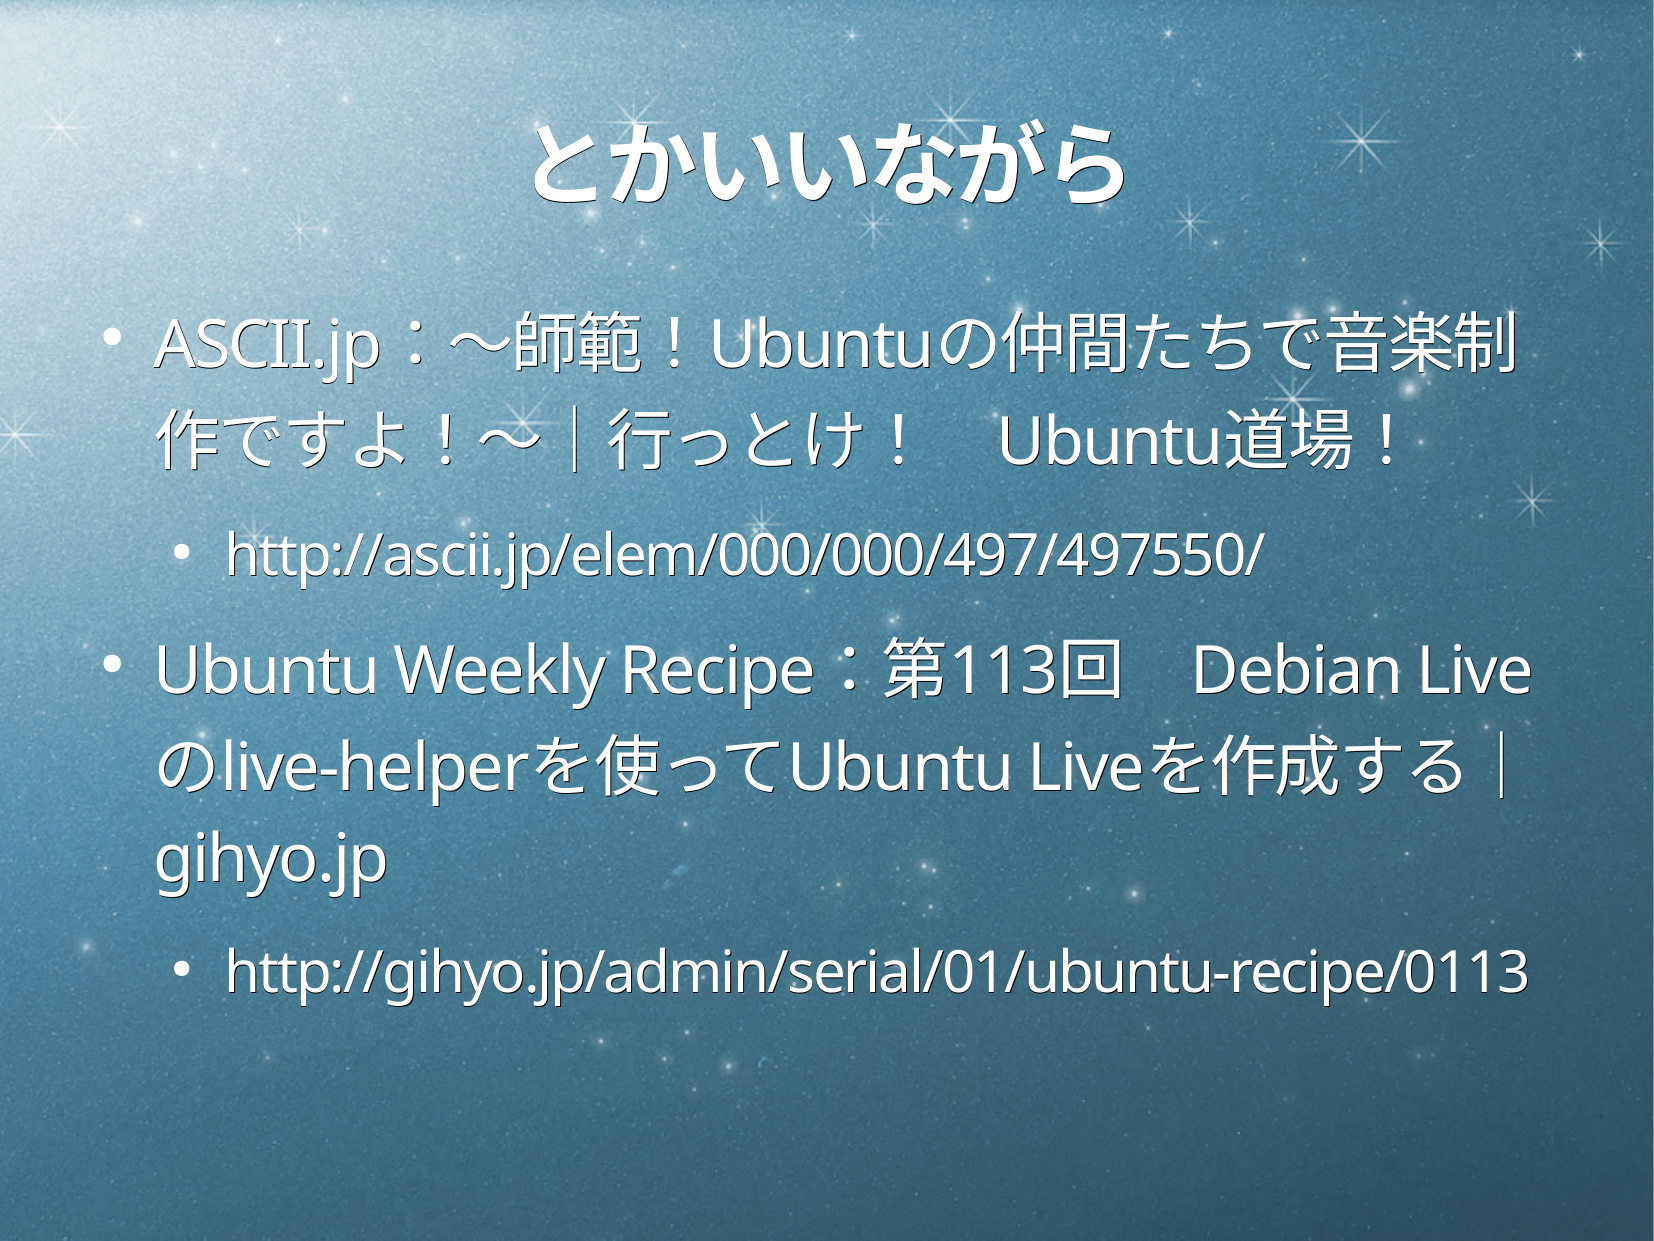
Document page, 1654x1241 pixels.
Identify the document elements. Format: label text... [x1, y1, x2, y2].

picture [0, 0, 1654, 1241]
list ASCII.jp：～師範！Ubuntuの仲間たちで音楽制作ですよ！～｜行っとけ！ Ubuntu道場！ http://ascii.jp/elem/000/000/497/497550/ Ubuntu Weekly Recipe：第113回 Debian Liveのlive-helperを使ってUbuntu Liveを作成する｜gihyo.jp http://gihyo.jp/admin/serial/01/ubuntu-recipe/0113 [82, 290, 1571, 1109]
title とかいいながら [82, 62, 1571, 255]
